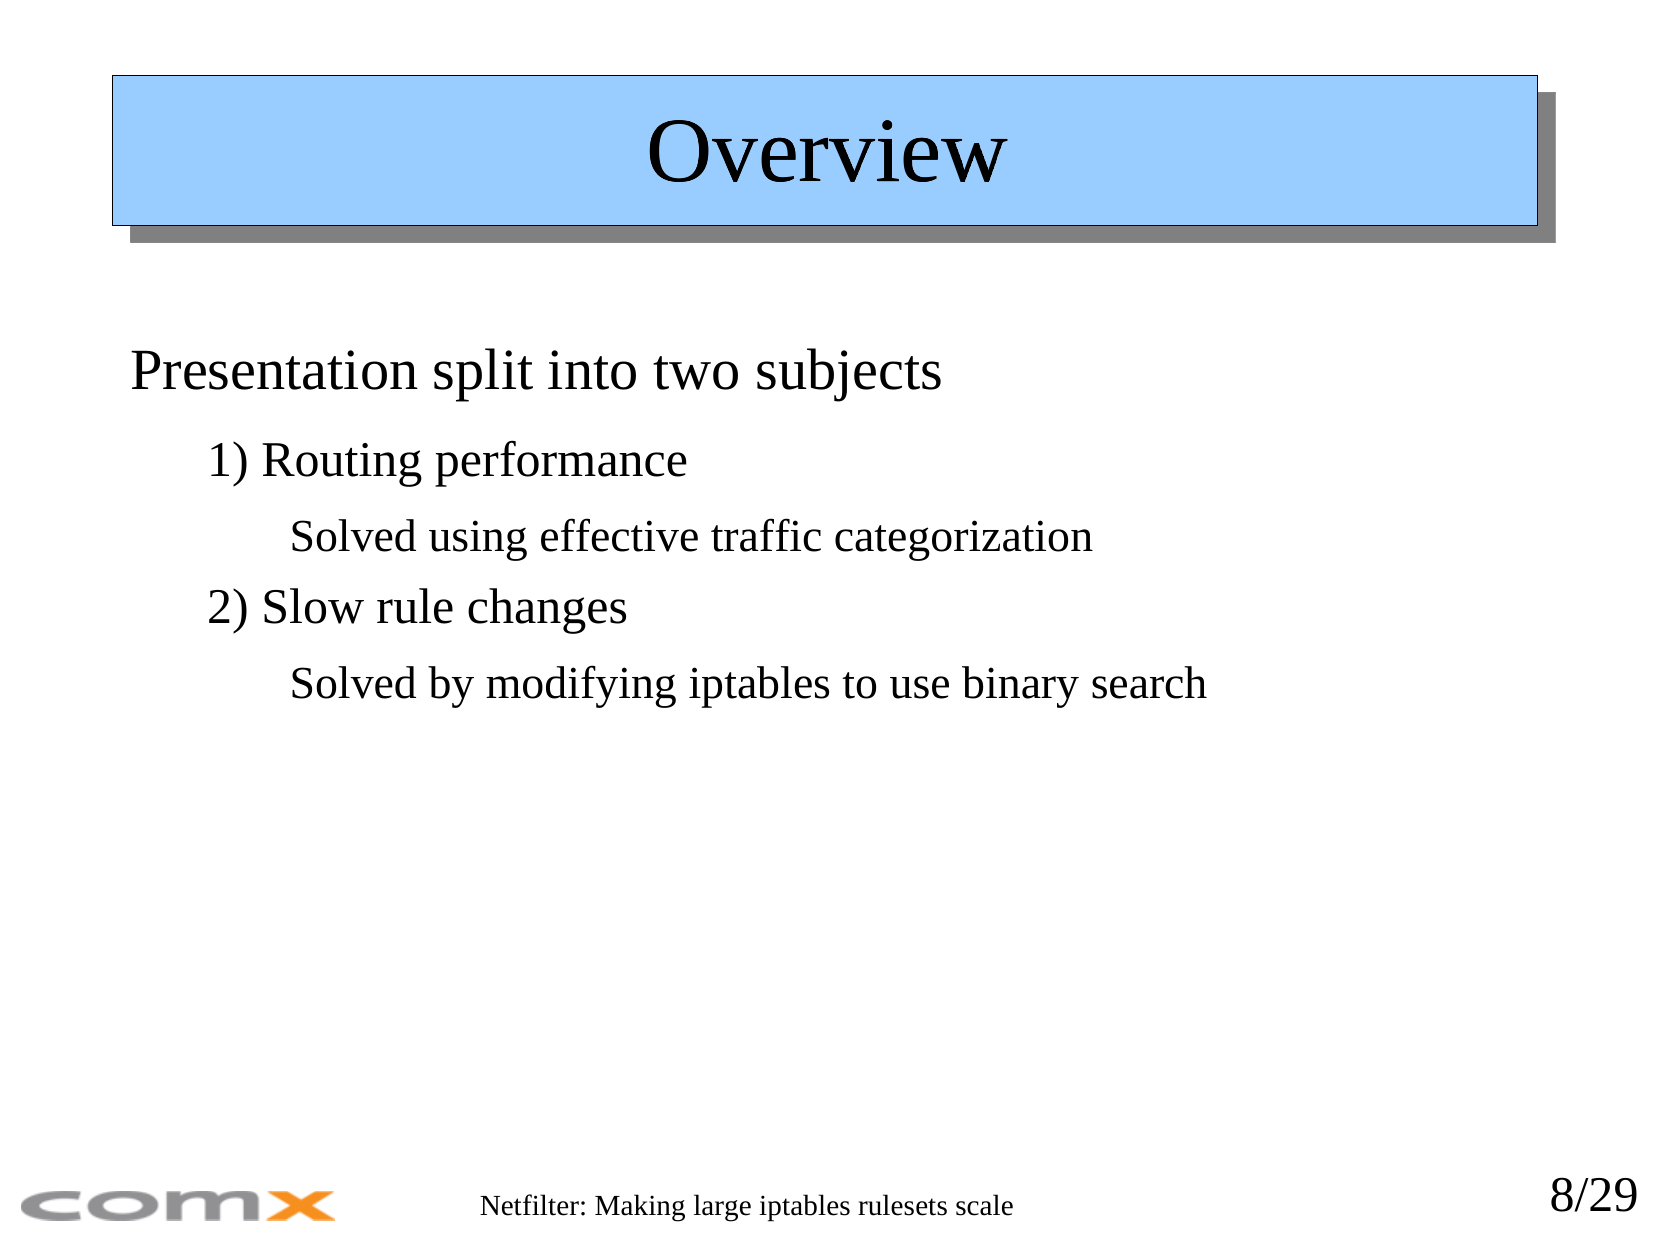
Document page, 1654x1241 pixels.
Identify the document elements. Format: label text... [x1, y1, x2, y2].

picture [21, 1191, 335, 1221]
list Presentation split into two subjects 1) Routing performance Solved using effective traffic categorization 2) Slow rule changes Solved by modifying iptables to use binary search [112, 337, 1538, 1096]
title Overview [116, 90, 1538, 211]
